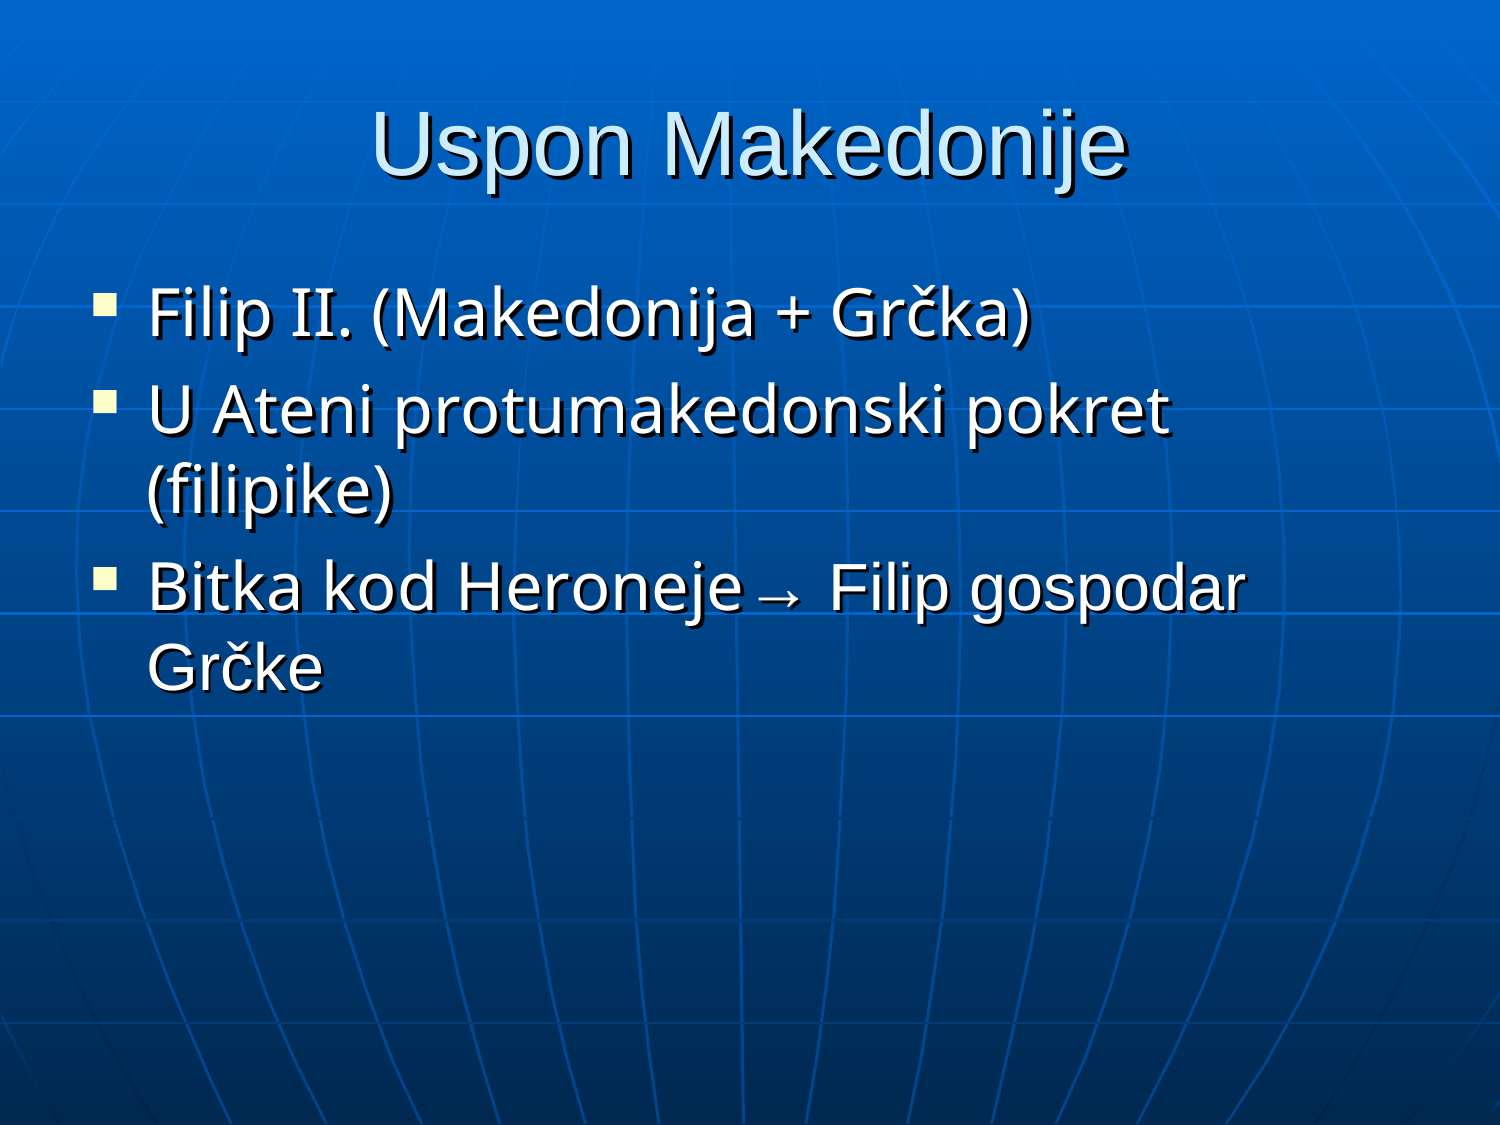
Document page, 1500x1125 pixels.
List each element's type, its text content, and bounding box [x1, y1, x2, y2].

title Uspon Makedonije [75, 45, 1426, 233]
list Filip II. (Makedonija + Grčka) U Ateni protumakedonski pokret (filipike) Bitka kod Heroneje→ Filip gospodar Grčke [75, 262, 1426, 1006]
